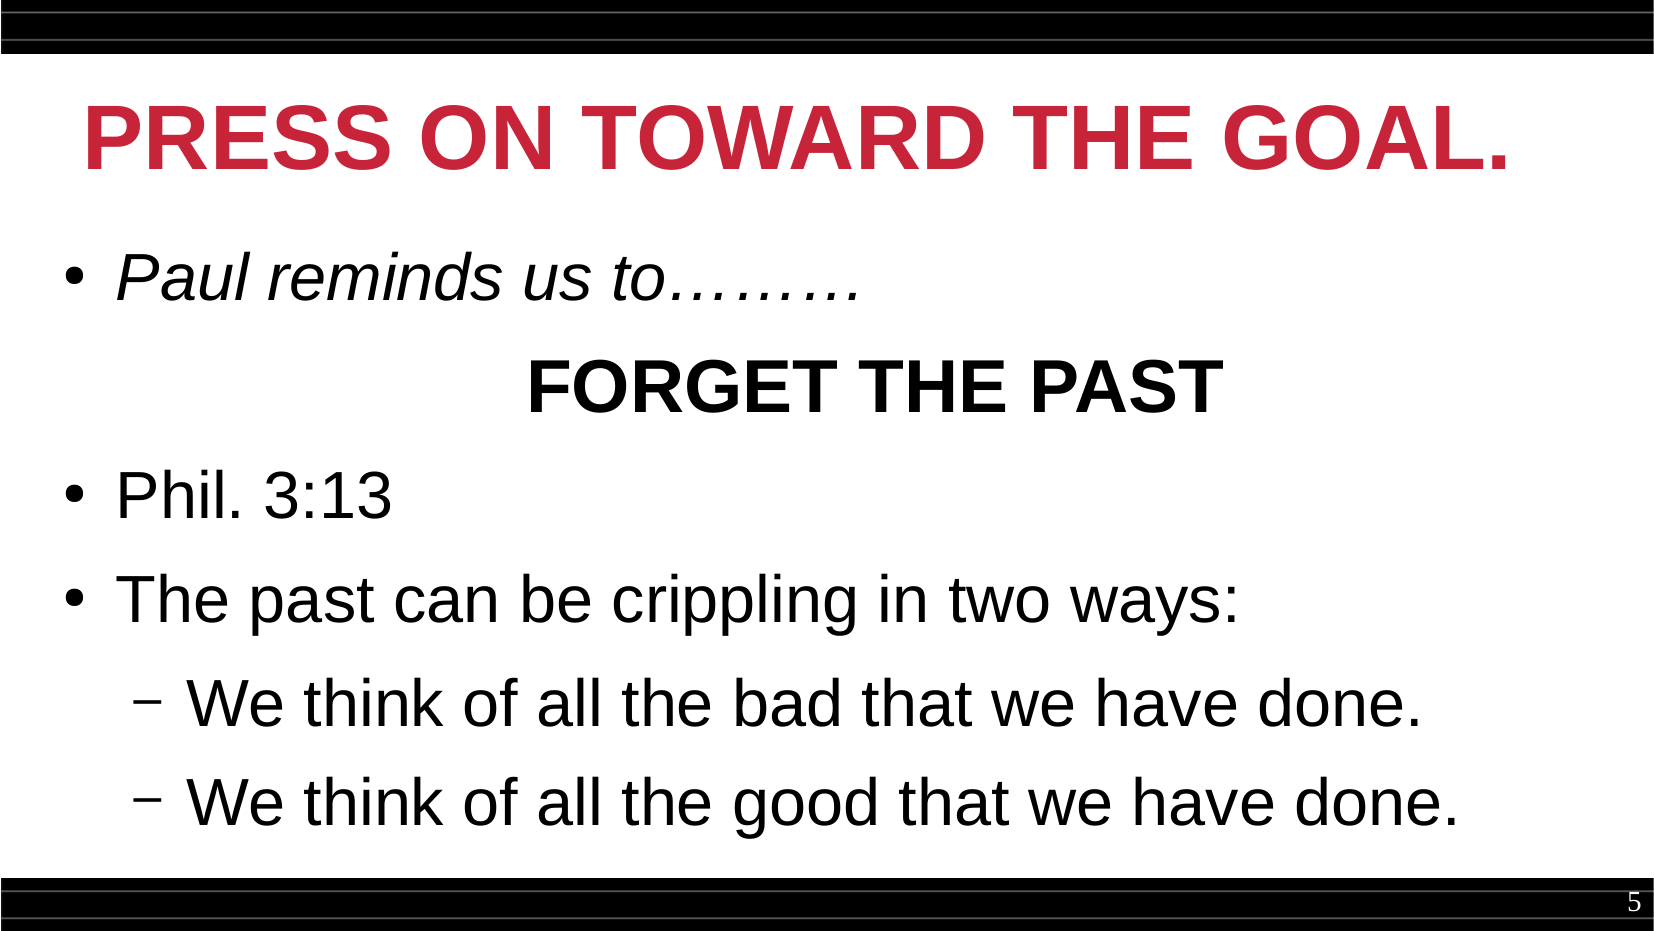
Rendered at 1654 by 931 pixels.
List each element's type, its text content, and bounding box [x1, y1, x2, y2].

picture [1, 878, 1654, 931]
title PRESS ON TOWARD THE GOAL. [82, 60, 1571, 216]
list Paul reminds us to……… FORGET THE PAST Phil. 3:13 The past can be crippling in two ways: We think of all the bad that we have done. We think of all the good that we have done. [45, 240, 1636, 871]
picture [1, 0, 1654, 54]
